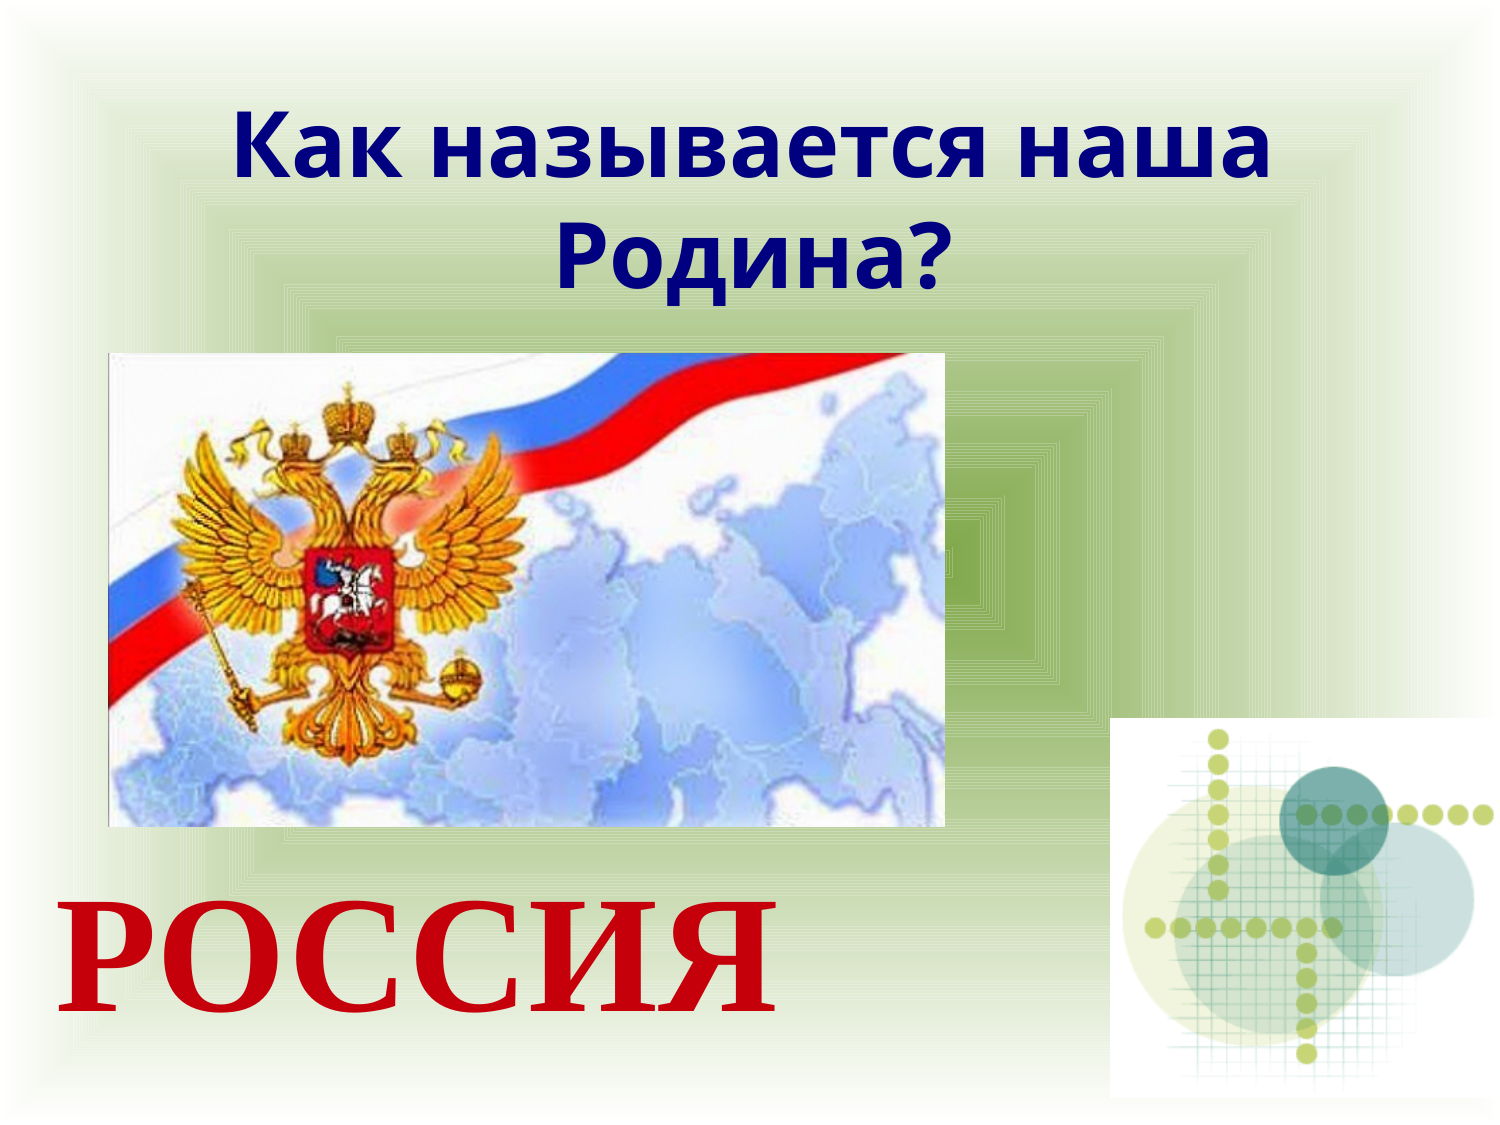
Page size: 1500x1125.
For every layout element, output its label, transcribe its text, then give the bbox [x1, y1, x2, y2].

picture [108, 353, 945, 827]
text_box РОССИЯ [53, 851, 1179, 1050]
text_box Как называется наша Родина? [29, 29, 1477, 362]
